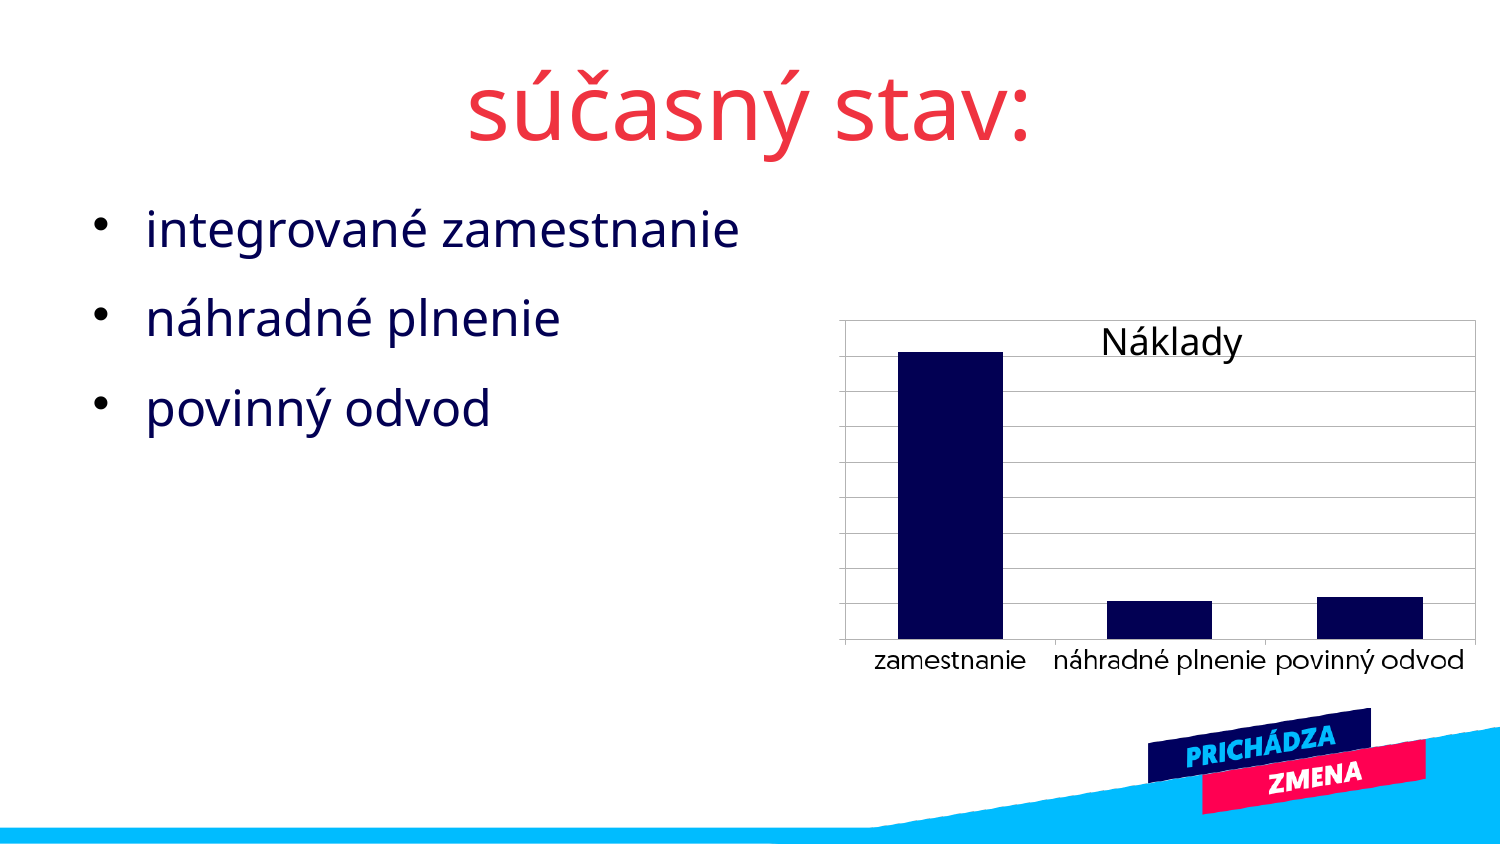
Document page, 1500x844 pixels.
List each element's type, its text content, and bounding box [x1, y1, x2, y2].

text_box súčasný stav: [75, 33, 1425, 175]
text_box integrované zamestnanie náhradné plnenie povinný odvod [75, 197, 1425, 687]
picture [791, 295, 1489, 688]
picture [769, 708, 1500, 827]
text_box Náklady [1085, 310, 1425, 371]
